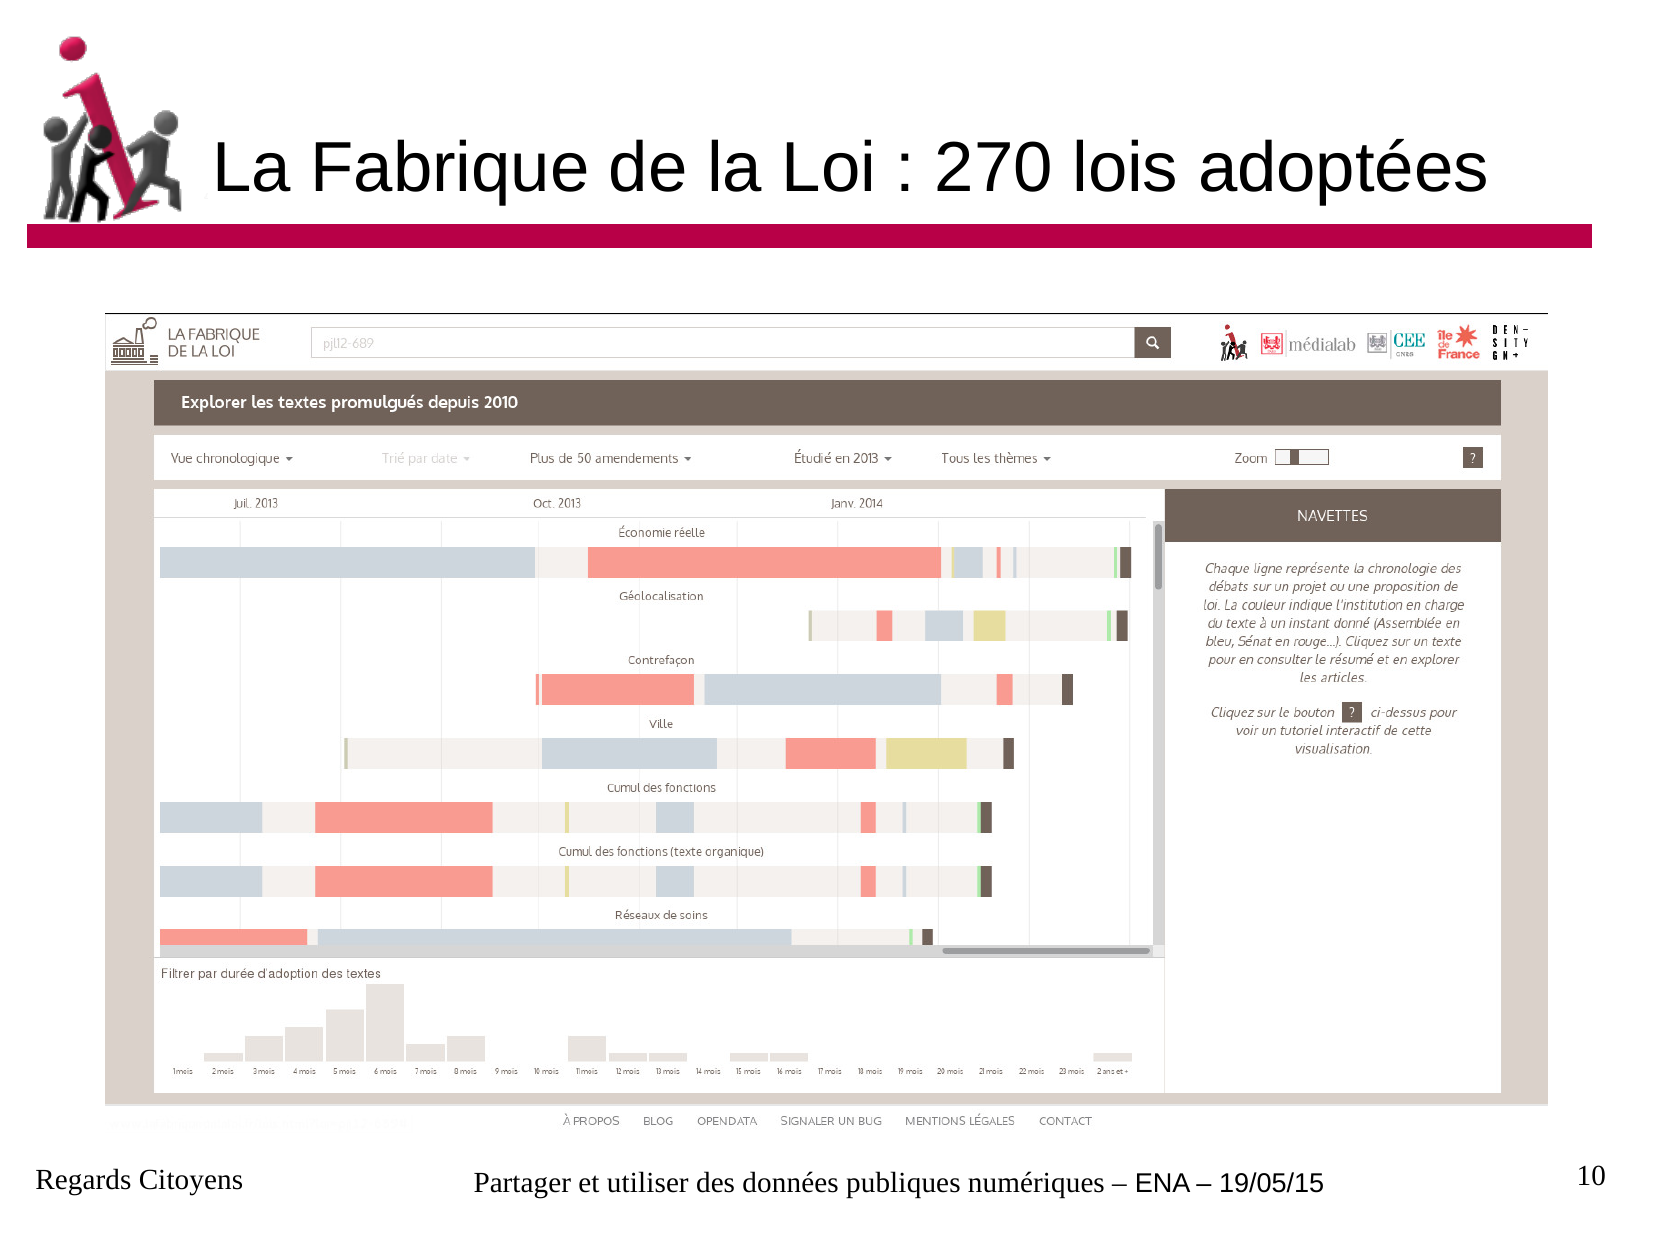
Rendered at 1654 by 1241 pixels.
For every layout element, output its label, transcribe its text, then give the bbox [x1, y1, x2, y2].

picture [105, 313, 1548, 1133]
title La Fabrique de la Loi : 270 lois adoptées [212, 70, 1647, 264]
picture [27, 31, 208, 224]
